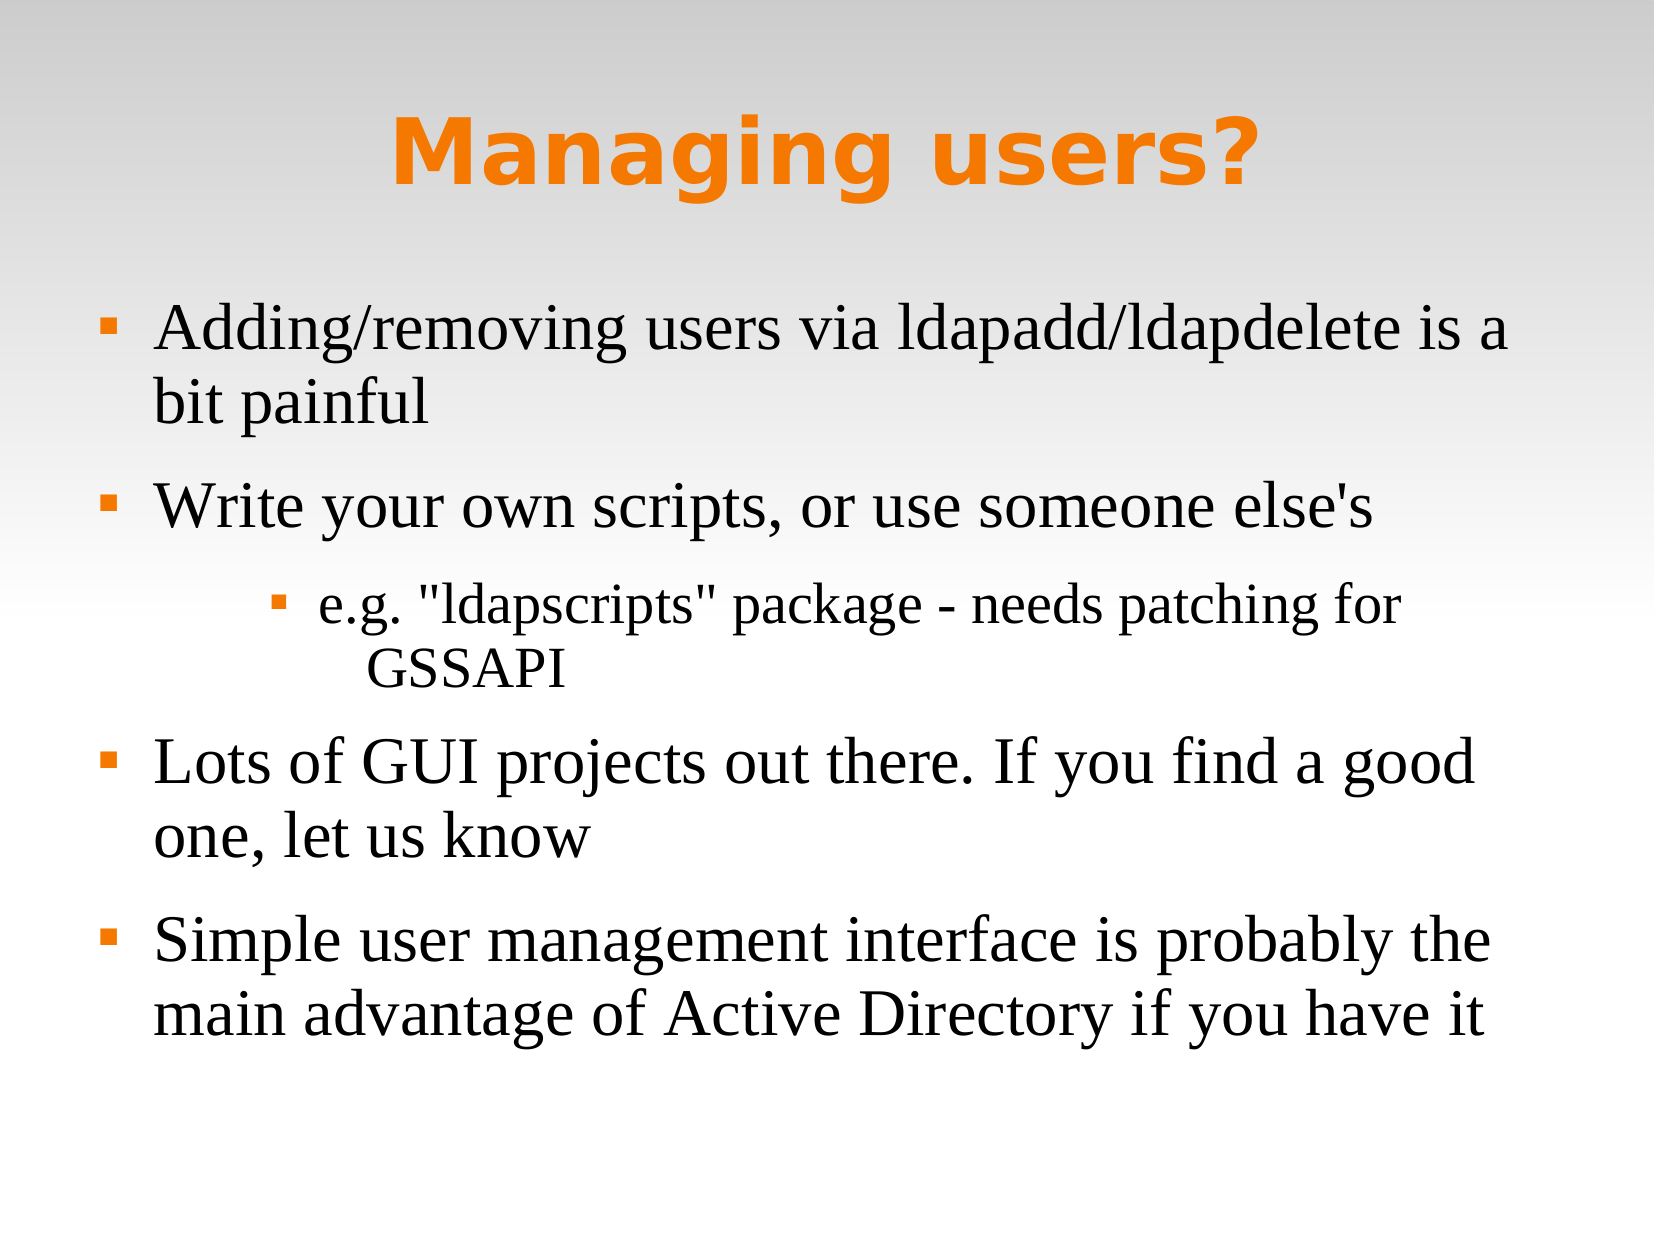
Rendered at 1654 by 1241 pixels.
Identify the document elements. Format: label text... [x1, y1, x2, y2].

list Adding/removing users via ldapadd/ldapdelete is a bit painful Write your own scripts, or use someone else's e.g. "ldapscripts" package - needs patching for GSSAPI Lots of GUI projects out there. If you find a good one, let us know Simple user management interface is probably the main advantage of Active Directory if you have it [82, 290, 1571, 1109]
title Managing users? [82, 56, 1571, 250]
